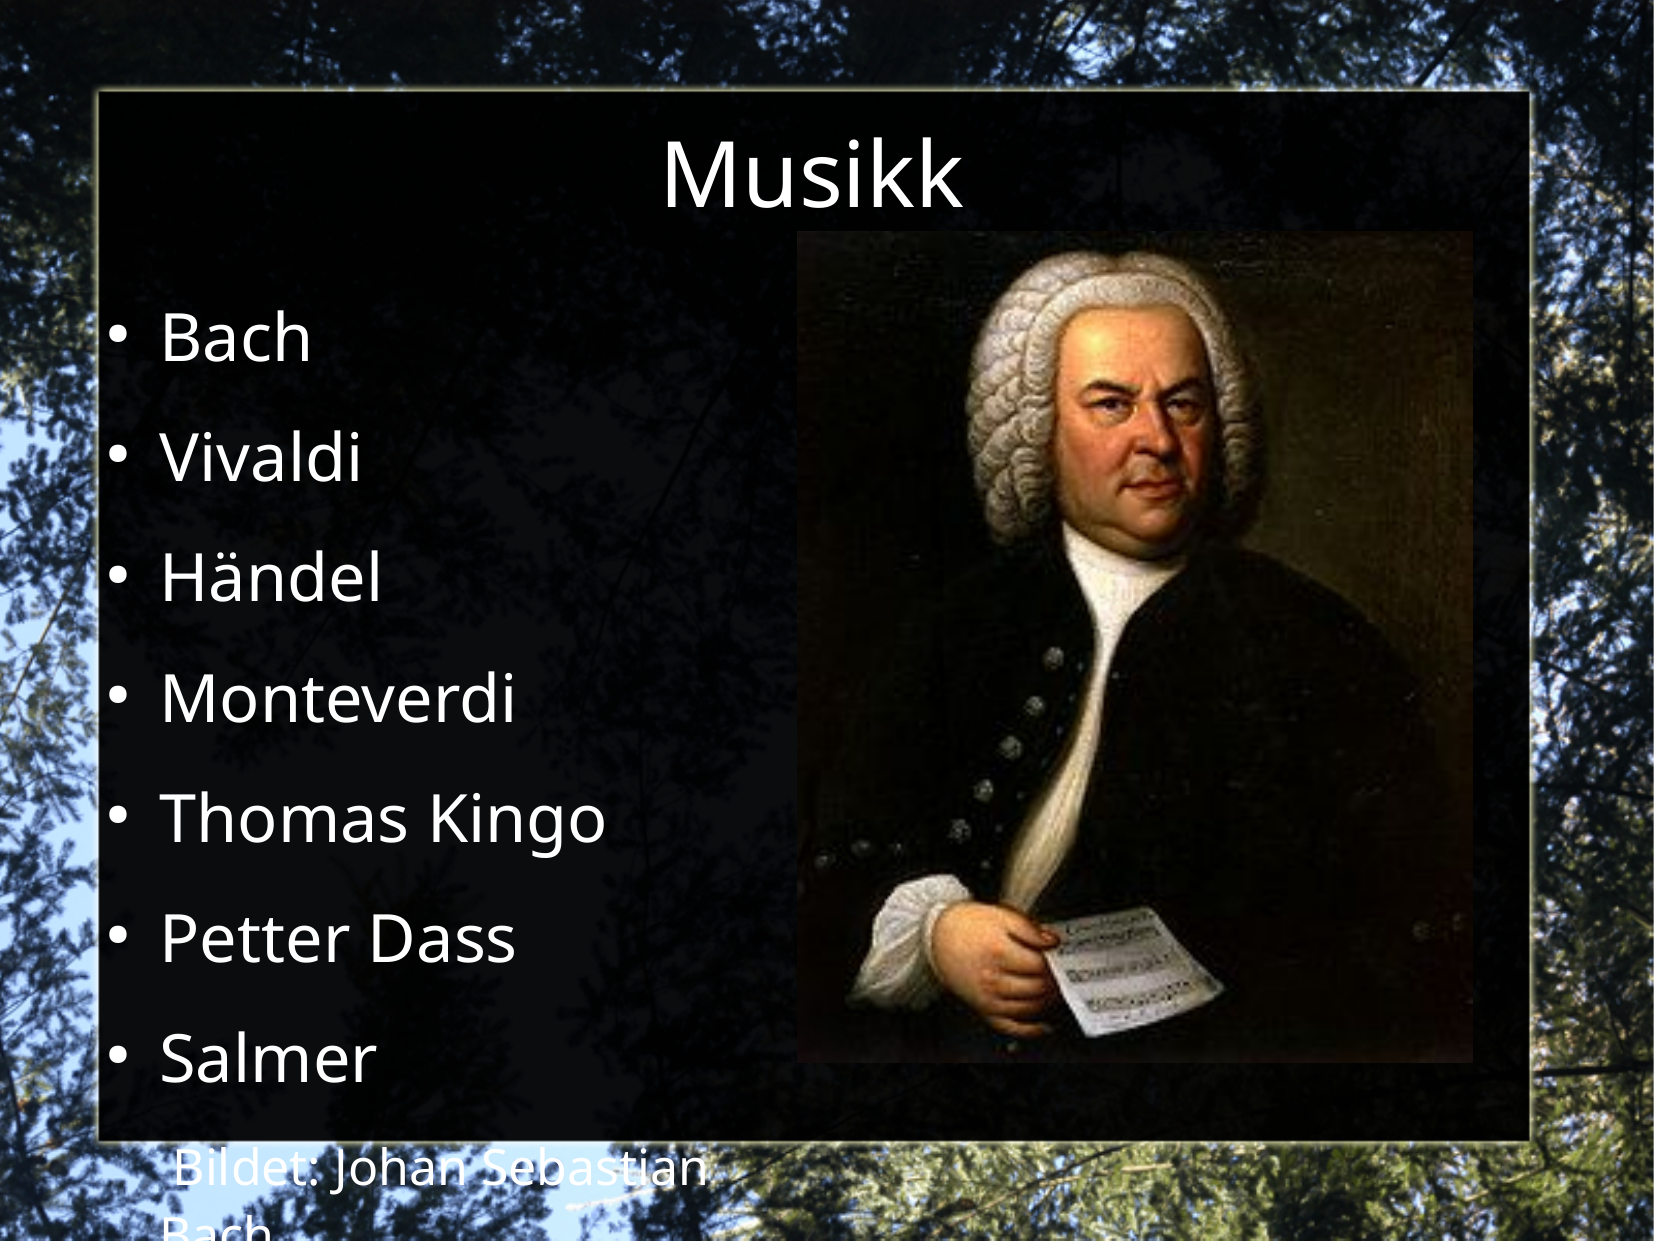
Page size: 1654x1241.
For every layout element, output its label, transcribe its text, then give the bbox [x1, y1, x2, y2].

list Bach Vivaldi Händel Monteverdi Thomas Kingo Petter Dass Salmer Bildet: Johan Sebastian Bach [88, 290, 795, 1108]
title Musikk [88, 95, 1536, 250]
picture [168, 1221, 183, 1232]
picture [252, 1229, 266, 1241]
picture [168, 1236, 184, 1241]
picture [0, 0, 1654, 1241]
